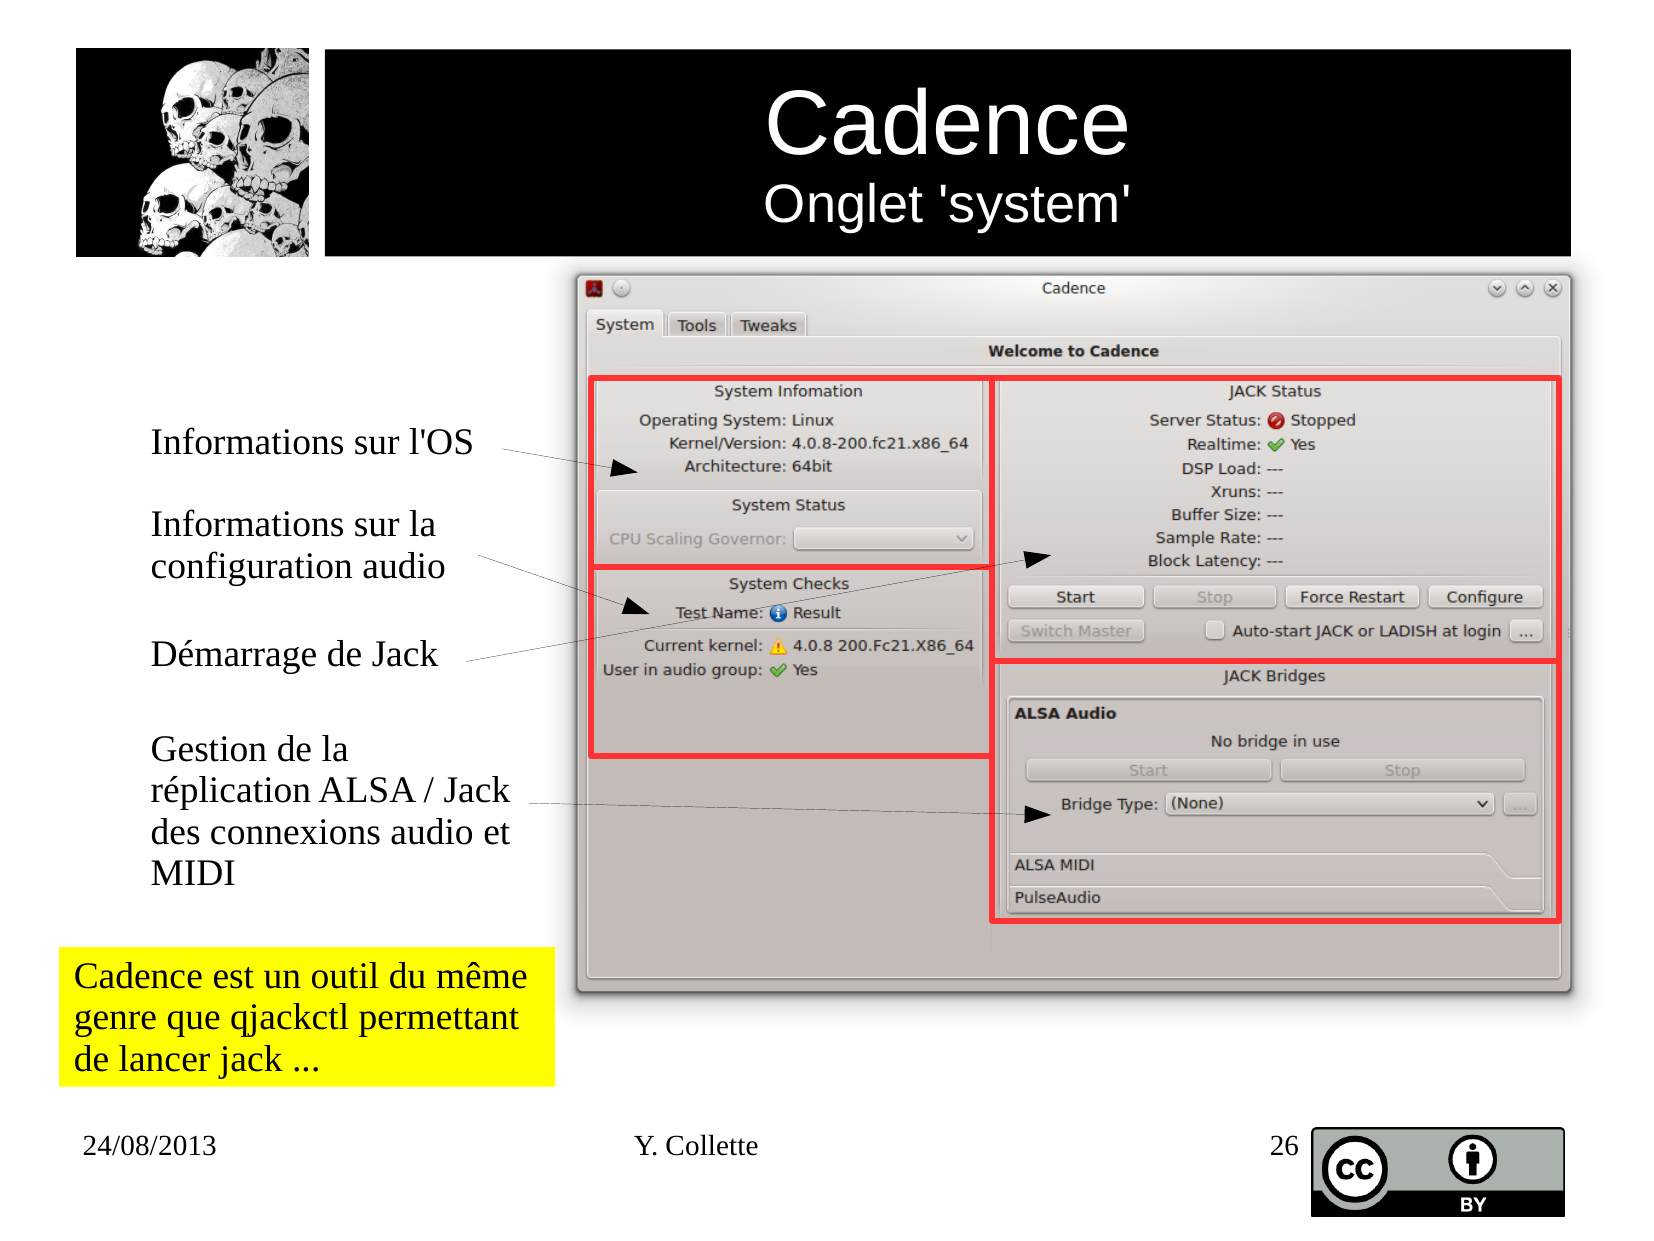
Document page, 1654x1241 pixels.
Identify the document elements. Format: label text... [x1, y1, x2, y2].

picture [594, 381, 989, 564]
picture [995, 381, 1556, 658]
title Cadence Onglet 'system' [324, 49, 1571, 257]
picture [529, 640, 989, 813]
picture [1311, 1127, 1565, 1217]
text_box Cadence est un outil du même genre que qjackctl permettant de lancer jack ... [59, 947, 556, 1087]
picture [594, 570, 989, 753]
text_box Démarrage de Jack [135, 625, 467, 683]
text_box Informations sur la configuration audio [135, 496, 479, 594]
picture [594, 570, 963, 637]
picture [529, 227, 1619, 1040]
picture [995, 664, 1556, 918]
text_box Gestion de la réplication ALSA / Jack des connexions audio et MIDI [135, 720, 526, 902]
picture [529, 454, 588, 592]
picture [76, 48, 309, 257]
text_box Informations sur l'OS [135, 413, 502, 470]
picture [529, 574, 588, 649]
